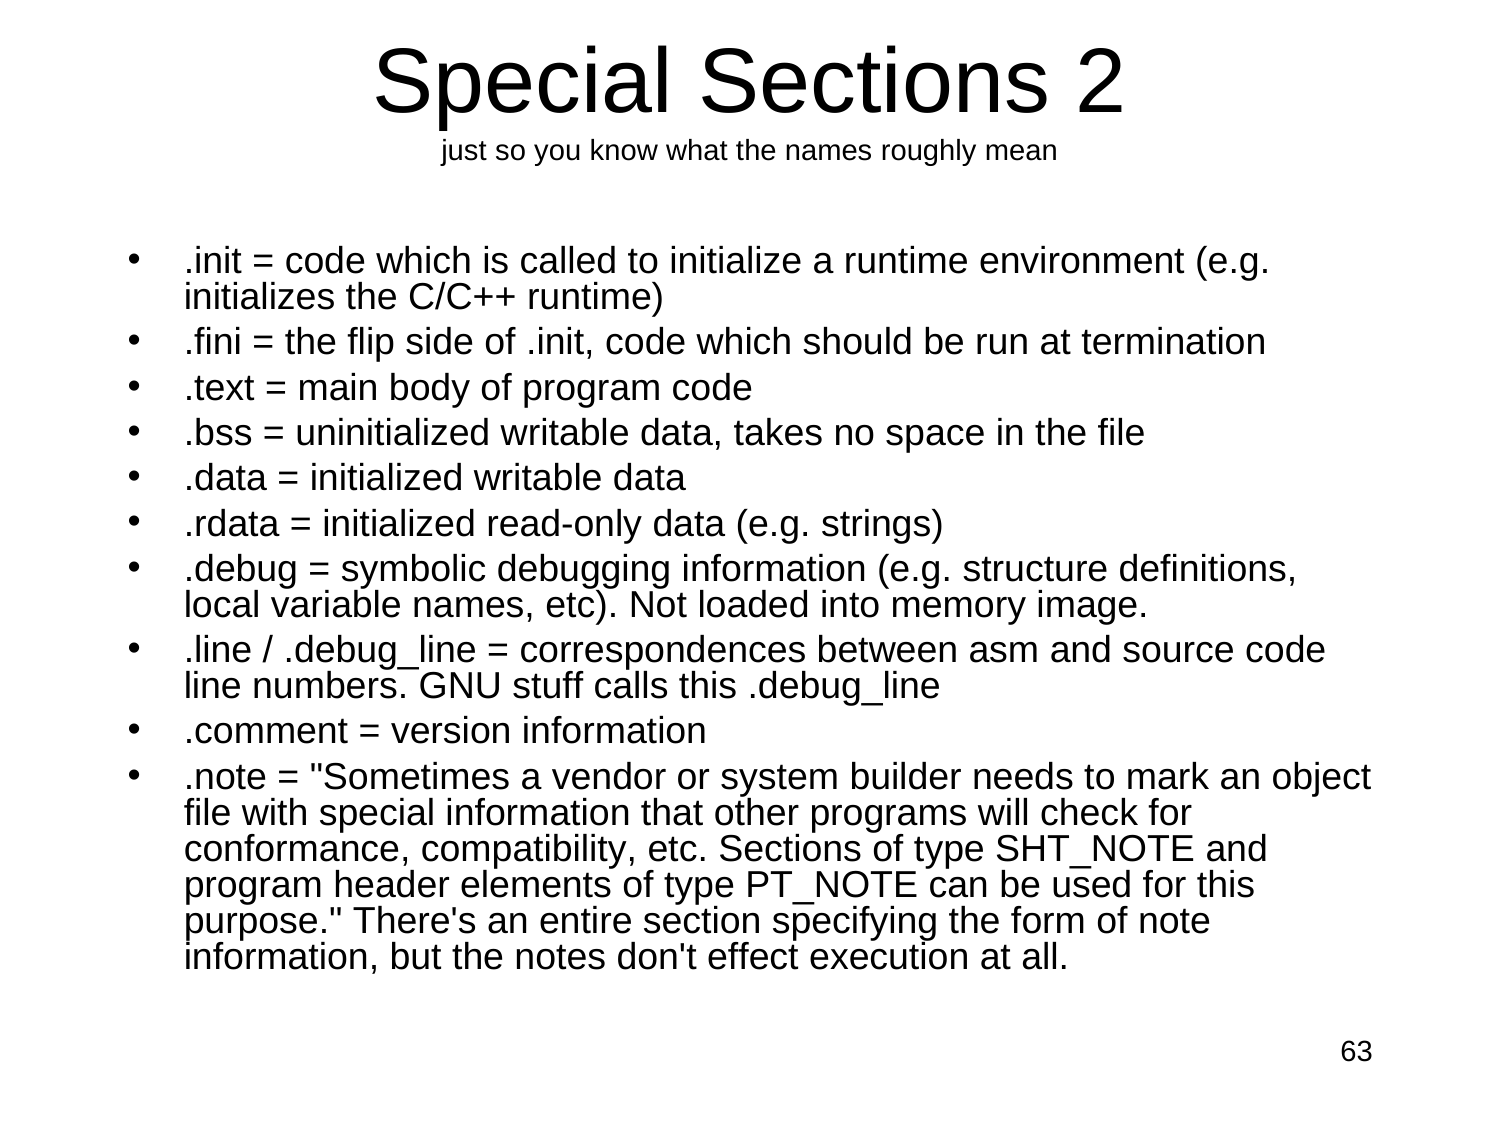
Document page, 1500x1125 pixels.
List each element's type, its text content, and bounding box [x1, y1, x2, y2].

title Special Sections 2 just so you know what the names roughly mean [0, 0, 1500, 188]
text_box <number> [1074, 1025, 1388, 1101]
list .init = code which is called to initialize a runtime environment (e.g. initializes the C/C++ runtime) .fini = the flip side of .init, code which should be run at termination .text = main body of program code .bss = uninitialized writable data, takes no space in the file .data = initialized writable data .rdata = initialized read-only data (e.g. strings) .debug = symbolic debugging information (e.g. structure definitions, local variable names, etc). Not loaded into memory image. .line / .debug_line = correspondences between asm and source code line numbers. GNU stuff calls this .debug_line .comment = version information .note = "Sometimes a vendor or system builder needs to mark an object file with special information that other programs will check for conformance, compatibility, etc. Sections of type SHT_NOTE and program header elements of type PT_NOTE can be used for this purpose." There's an entire section specifying the form of note information, but the notes don't effect execution at all. [112, 237, 1388, 1087]
